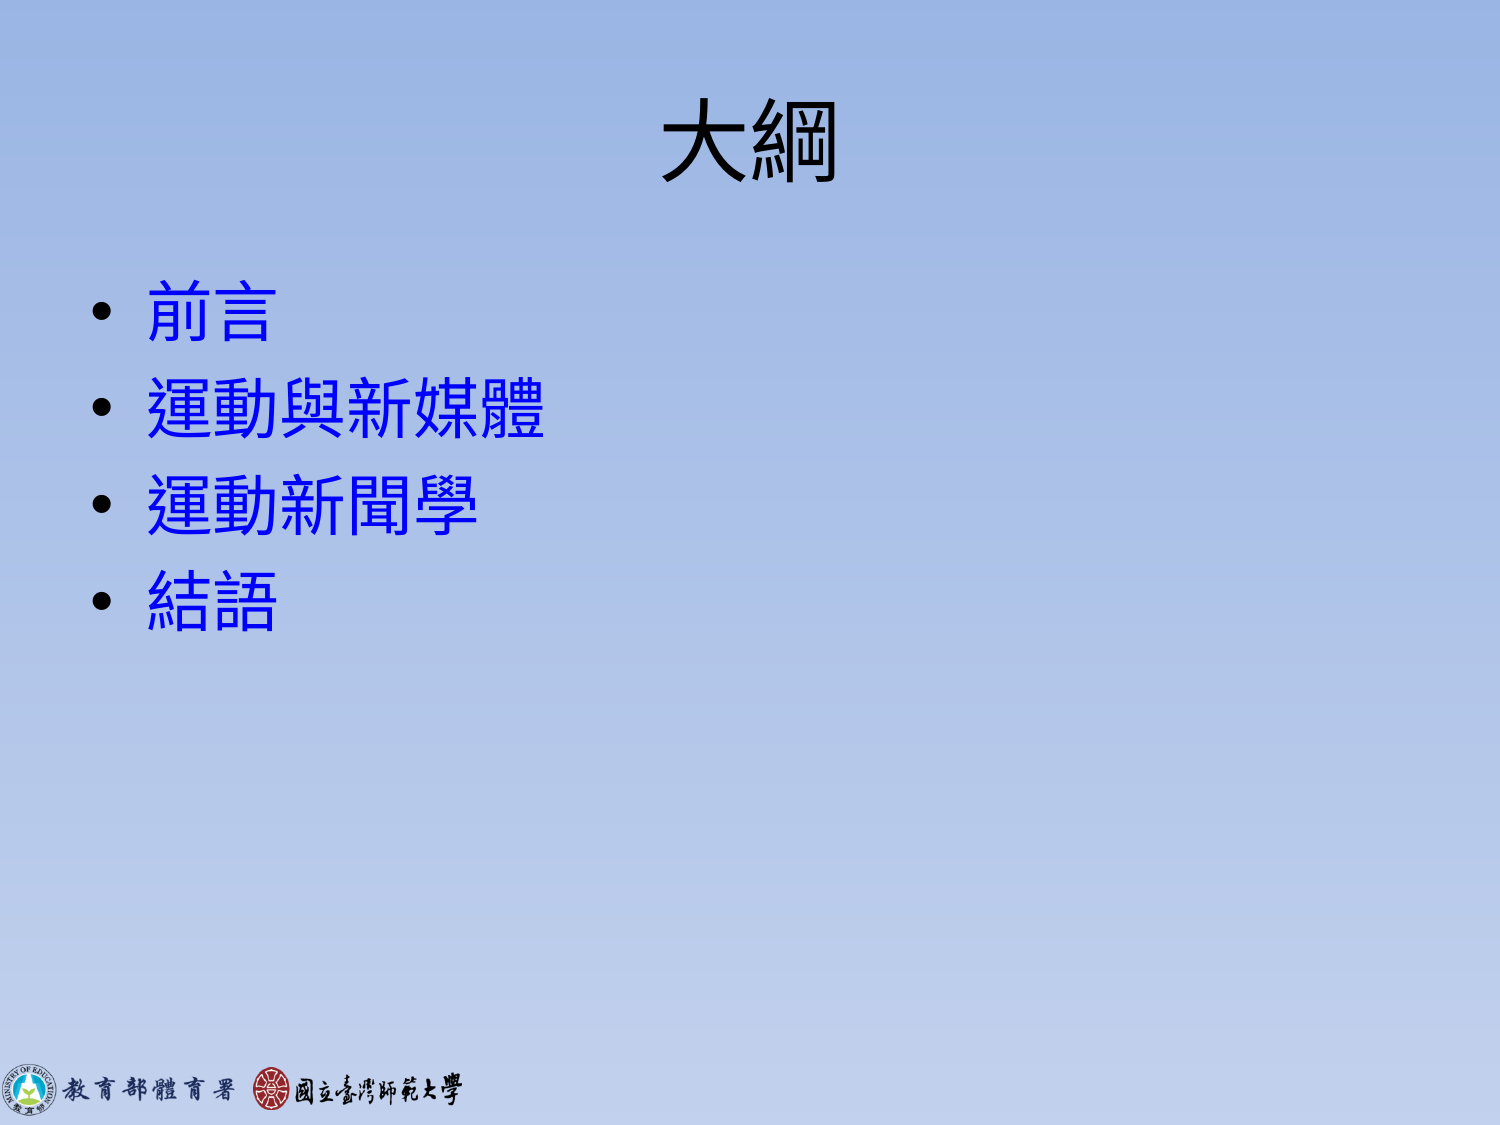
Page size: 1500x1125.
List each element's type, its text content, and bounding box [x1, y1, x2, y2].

title 大綱 [75, 45, 1426, 233]
list 前言 運動與新媒體 運動新聞學 結語 [75, 262, 1426, 1005]
